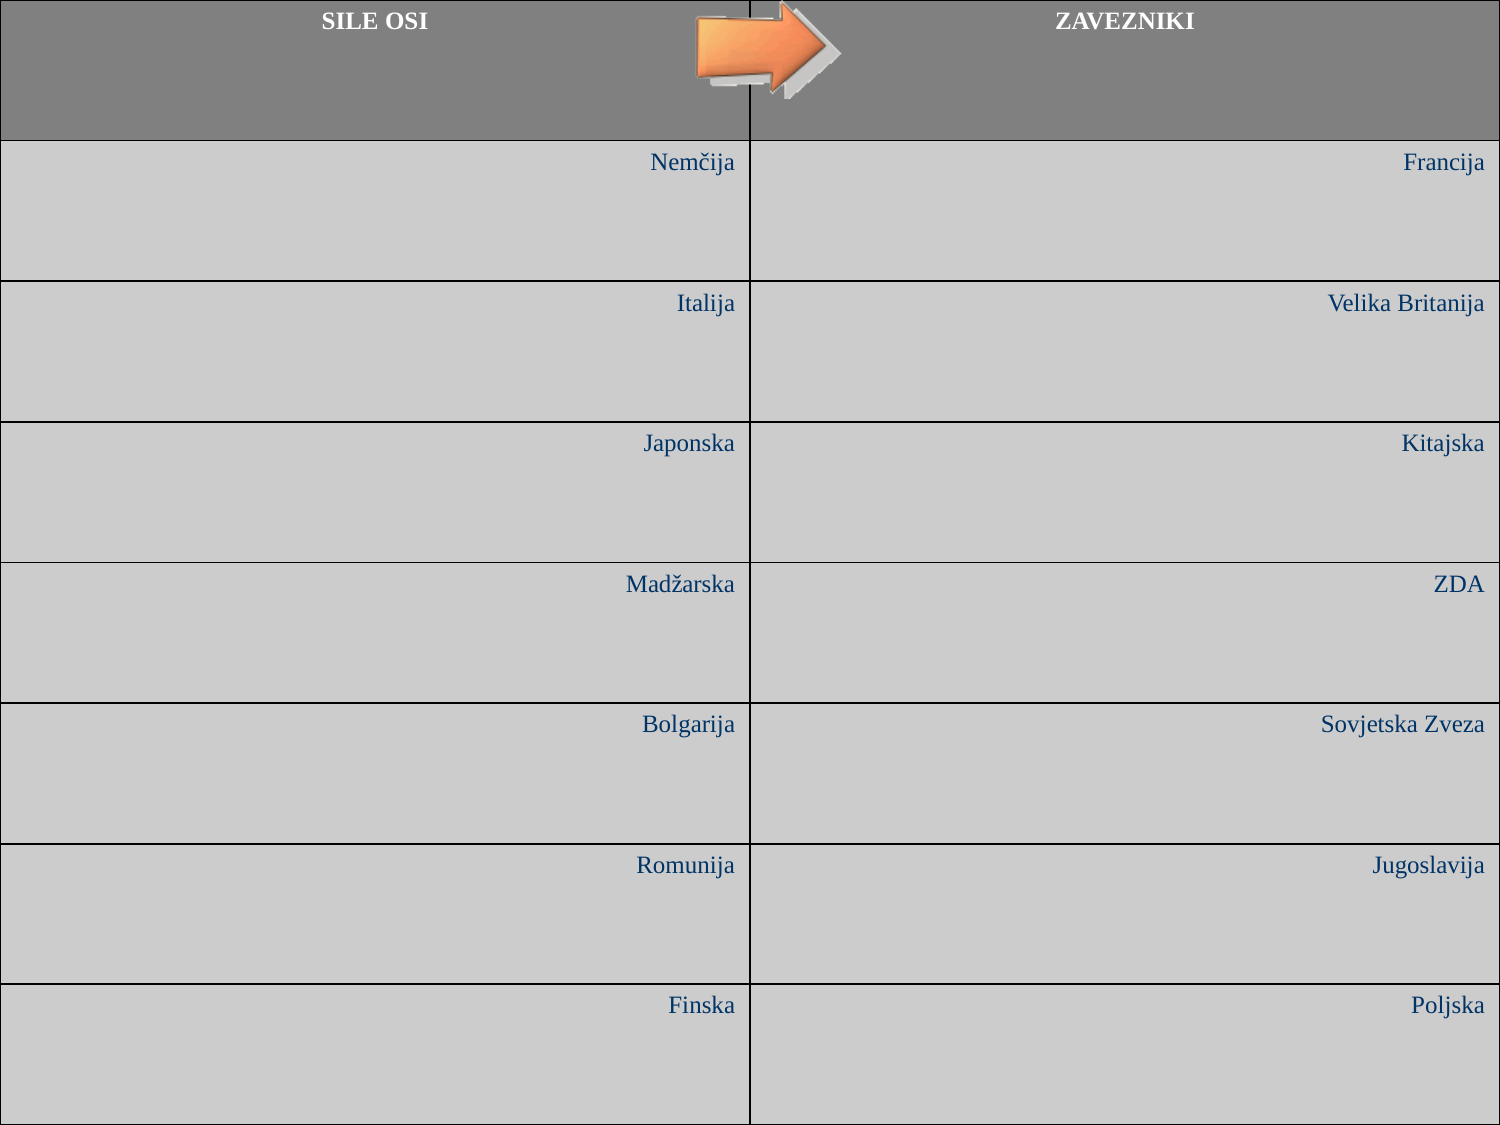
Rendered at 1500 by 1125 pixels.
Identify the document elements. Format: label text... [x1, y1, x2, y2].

table_cell Romunija [1, 845, 749, 983]
table_cell Italija [1, 282, 749, 421]
table_cell Nemčija [1, 141, 749, 280]
table_cell Sovjetska Zveza [751, 704, 1499, 843]
table_header SILE OSI [1, 1, 749, 140]
table_cell Poljska [751, 985, 1499, 1124]
table_cell Velika Britanija [751, 282, 1499, 421]
table_cell Kitajska [751, 423, 1499, 562]
table_cell Japonska [1, 423, 749, 562]
table_cell Madžarska [1, 563, 749, 702]
table_cell Bolgarija [1, 704, 749, 843]
picture [690, 0, 843, 99]
table_cell Francija [751, 141, 1499, 280]
table_cell Finska [1, 985, 749, 1124]
table_header ZAVEZNIKI [751, 1, 1499, 140]
table_cell Jugoslavija [751, 845, 1499, 983]
table_cell ZDA [751, 563, 1499, 702]
